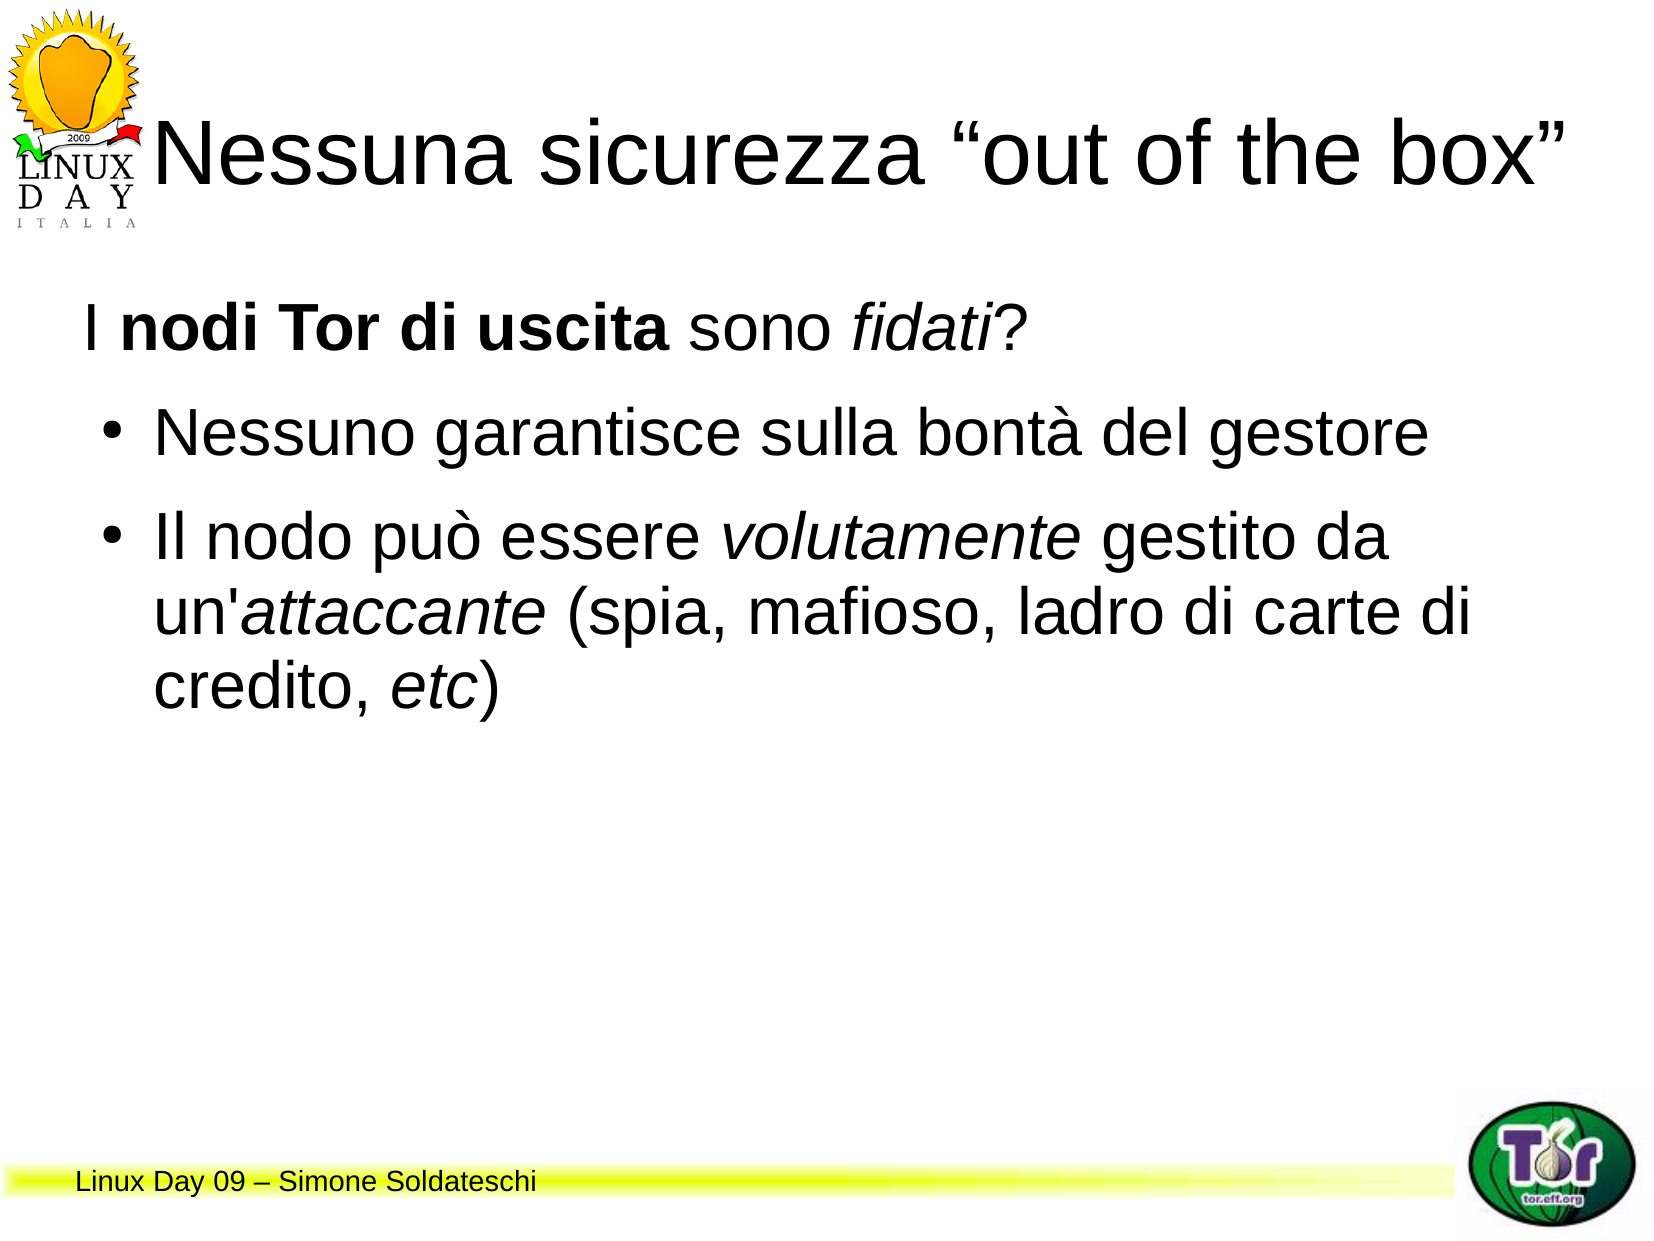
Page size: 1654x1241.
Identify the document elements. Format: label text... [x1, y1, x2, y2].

picture [0, 0, 151, 235]
list I nodi Tor di uscita sono fidati? Nessuno garantisce sulla bontà del gestore Il nodo può essere volutamente gestito da un'attaccante (spia, mafioso, ladro di carte di credito, etc) [82, 290, 1571, 1109]
title Nessuna sicurezza “out of the box” [150, 49, 1571, 257]
picture [1455, 1088, 1650, 1241]
